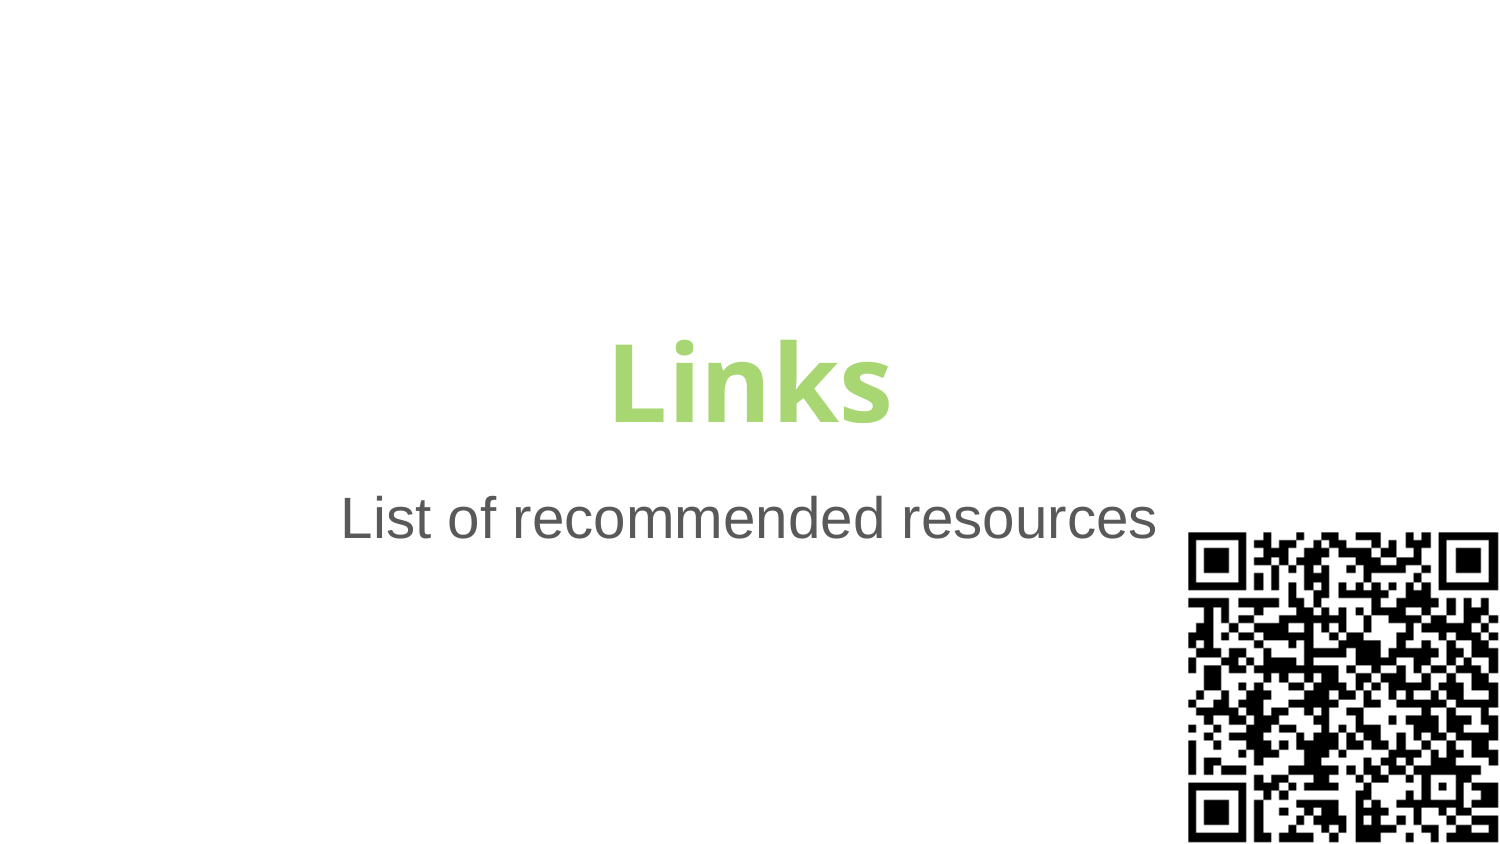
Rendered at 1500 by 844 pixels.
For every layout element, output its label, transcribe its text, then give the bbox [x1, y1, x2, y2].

subtitle List of recommended resources [51, 464, 1449, 595]
picture [1187, 531, 1500, 844]
title Links [51, 122, 1449, 459]
